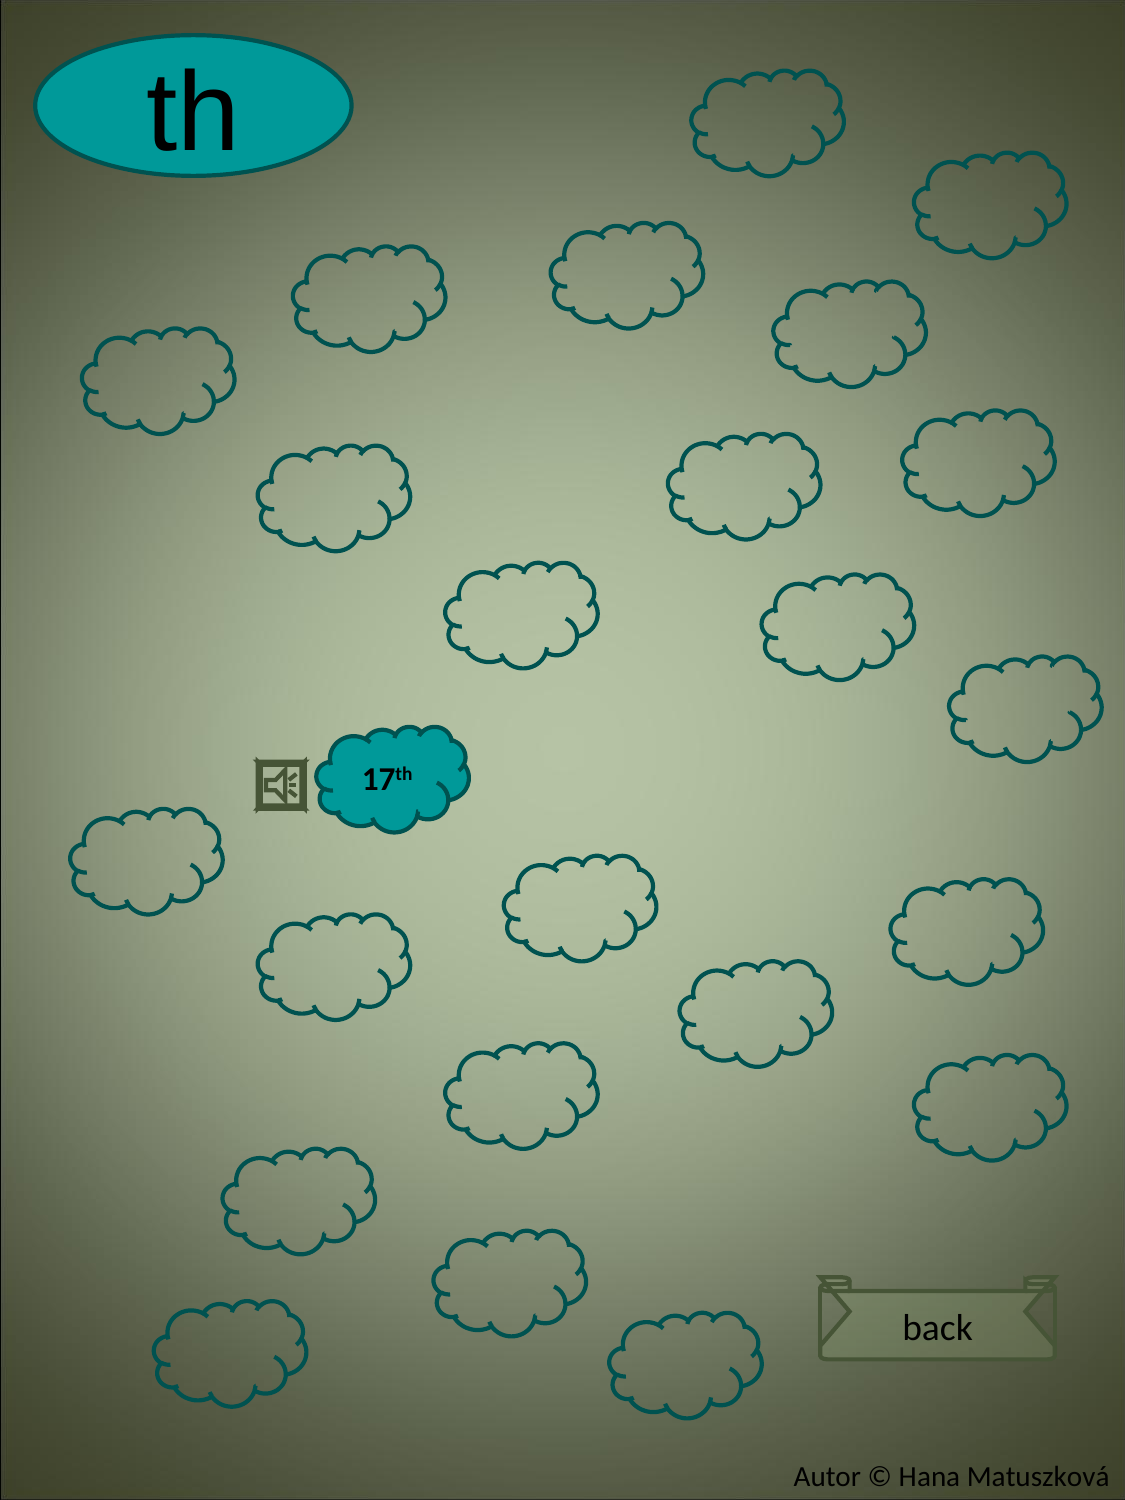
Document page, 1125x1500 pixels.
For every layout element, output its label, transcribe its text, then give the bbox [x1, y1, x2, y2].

text_box back [820, 1277, 1055, 1360]
text_box Autor © Hana Matuszková [778, 1449, 1125, 1500]
text_box th [35, 35, 352, 176]
text_box 17th [316, 726, 469, 833]
picture [0, 0, 1125, 1500]
